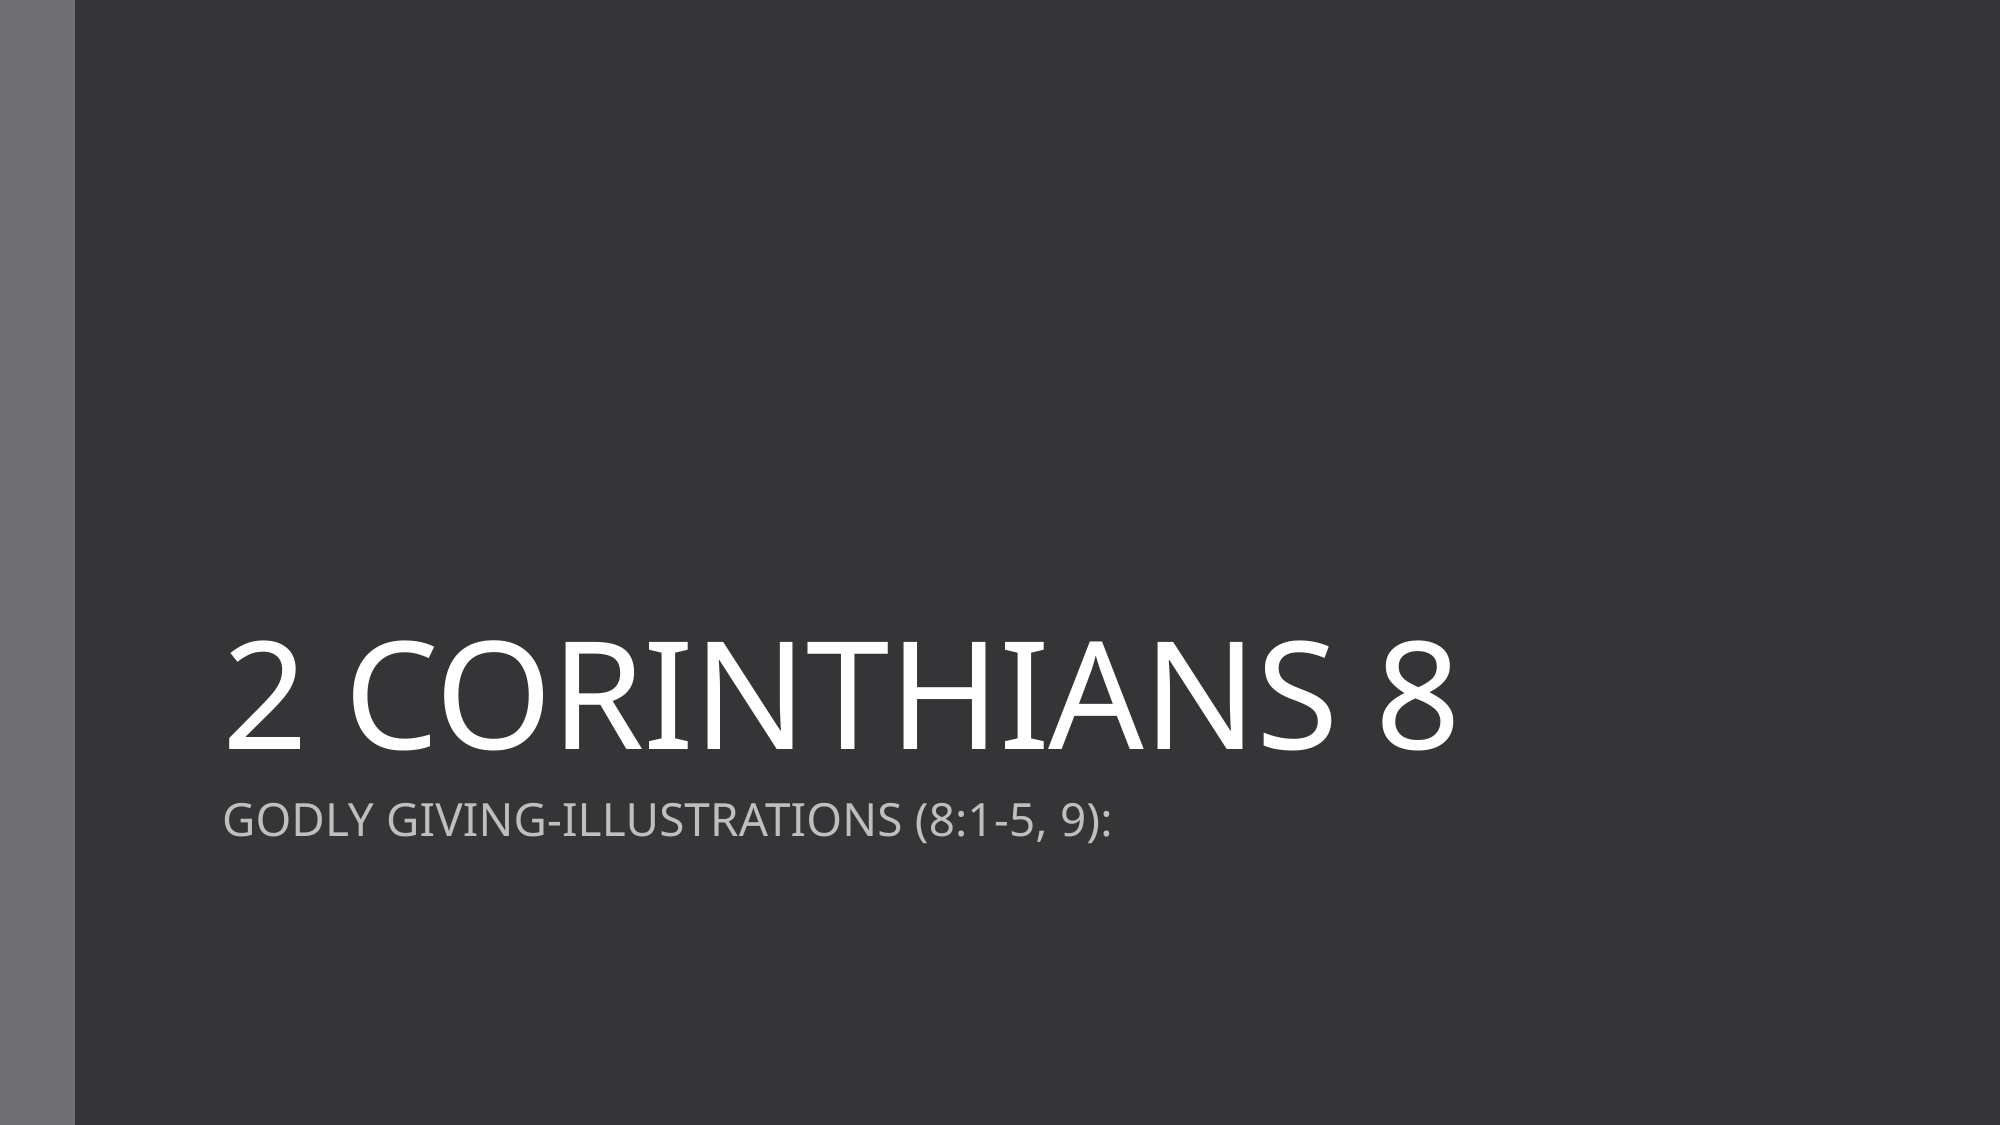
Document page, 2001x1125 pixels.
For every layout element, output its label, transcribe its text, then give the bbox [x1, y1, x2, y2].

subtitle GODLY GIVING-ILLUSTRATIONS (8:1-5, 9): [206, 787, 1752, 1066]
title 2 CORINTHIANS 8 [206, 124, 1752, 787]
